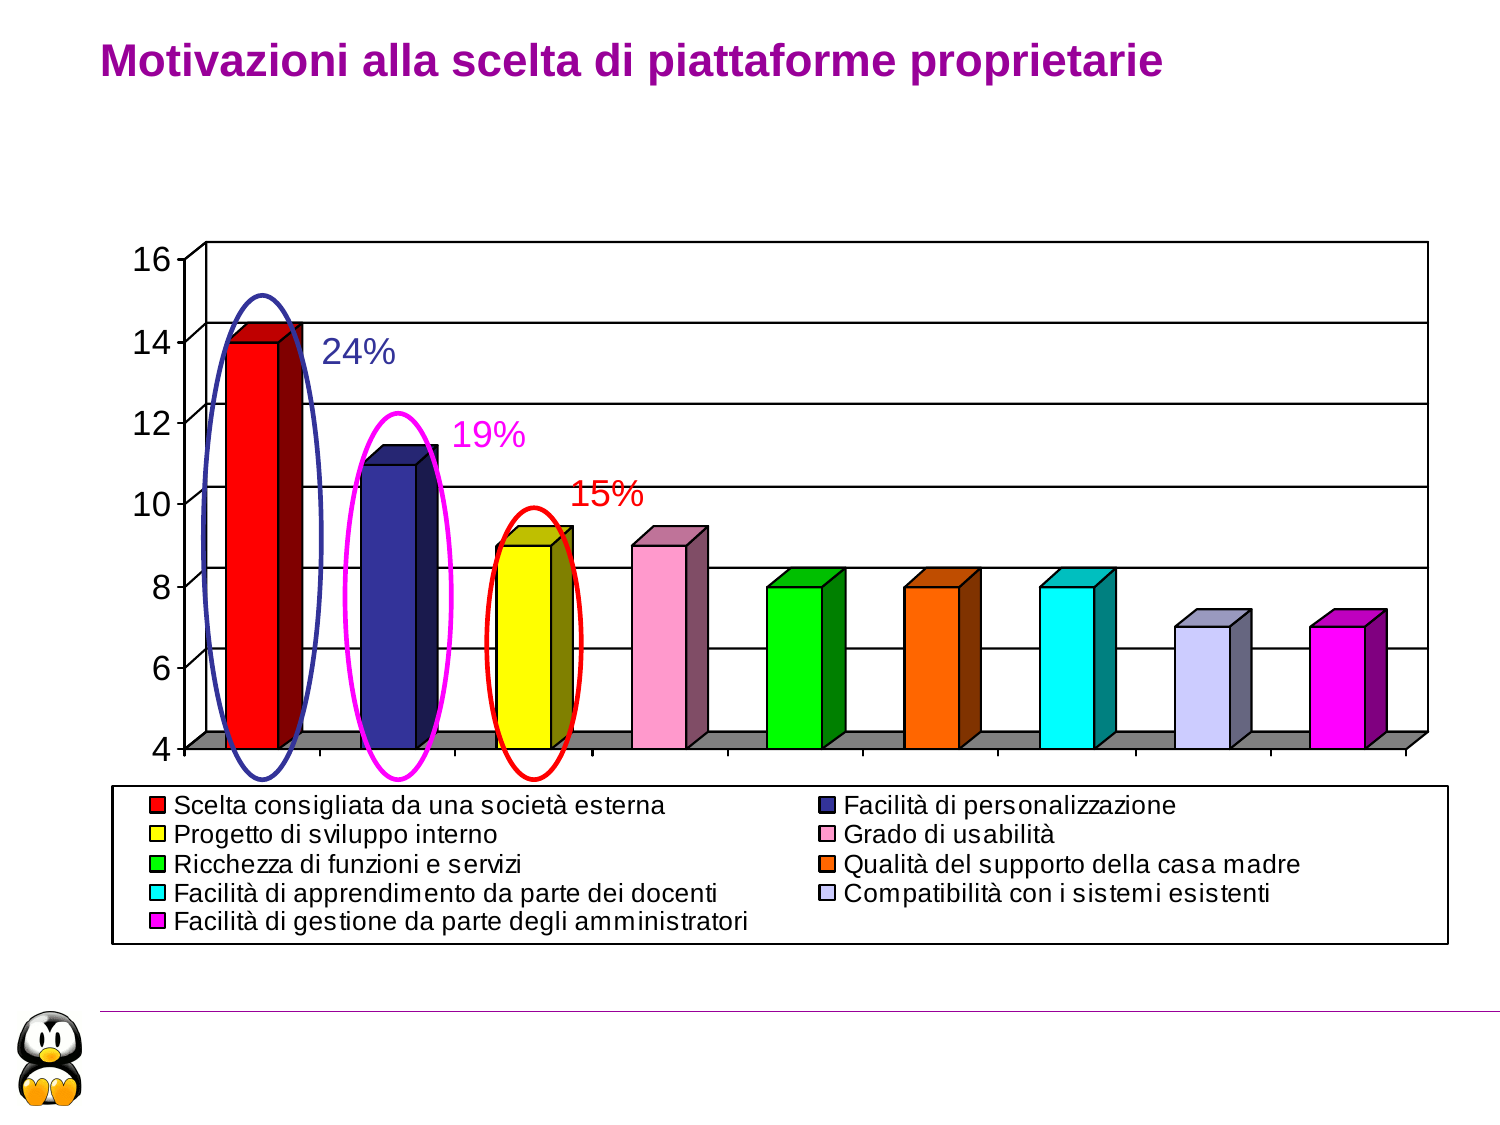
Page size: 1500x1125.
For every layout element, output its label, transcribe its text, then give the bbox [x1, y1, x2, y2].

text_box 15% [569, 472, 645, 515]
picture [17, 1011, 82, 1106]
text_box 24% [321, 330, 397, 373]
title Motivazioni alla scelta di piattaforme proprietarie [99, 35, 1388, 173]
chart [88, 220, 1485, 957]
text_box 19% [451, 413, 527, 456]
